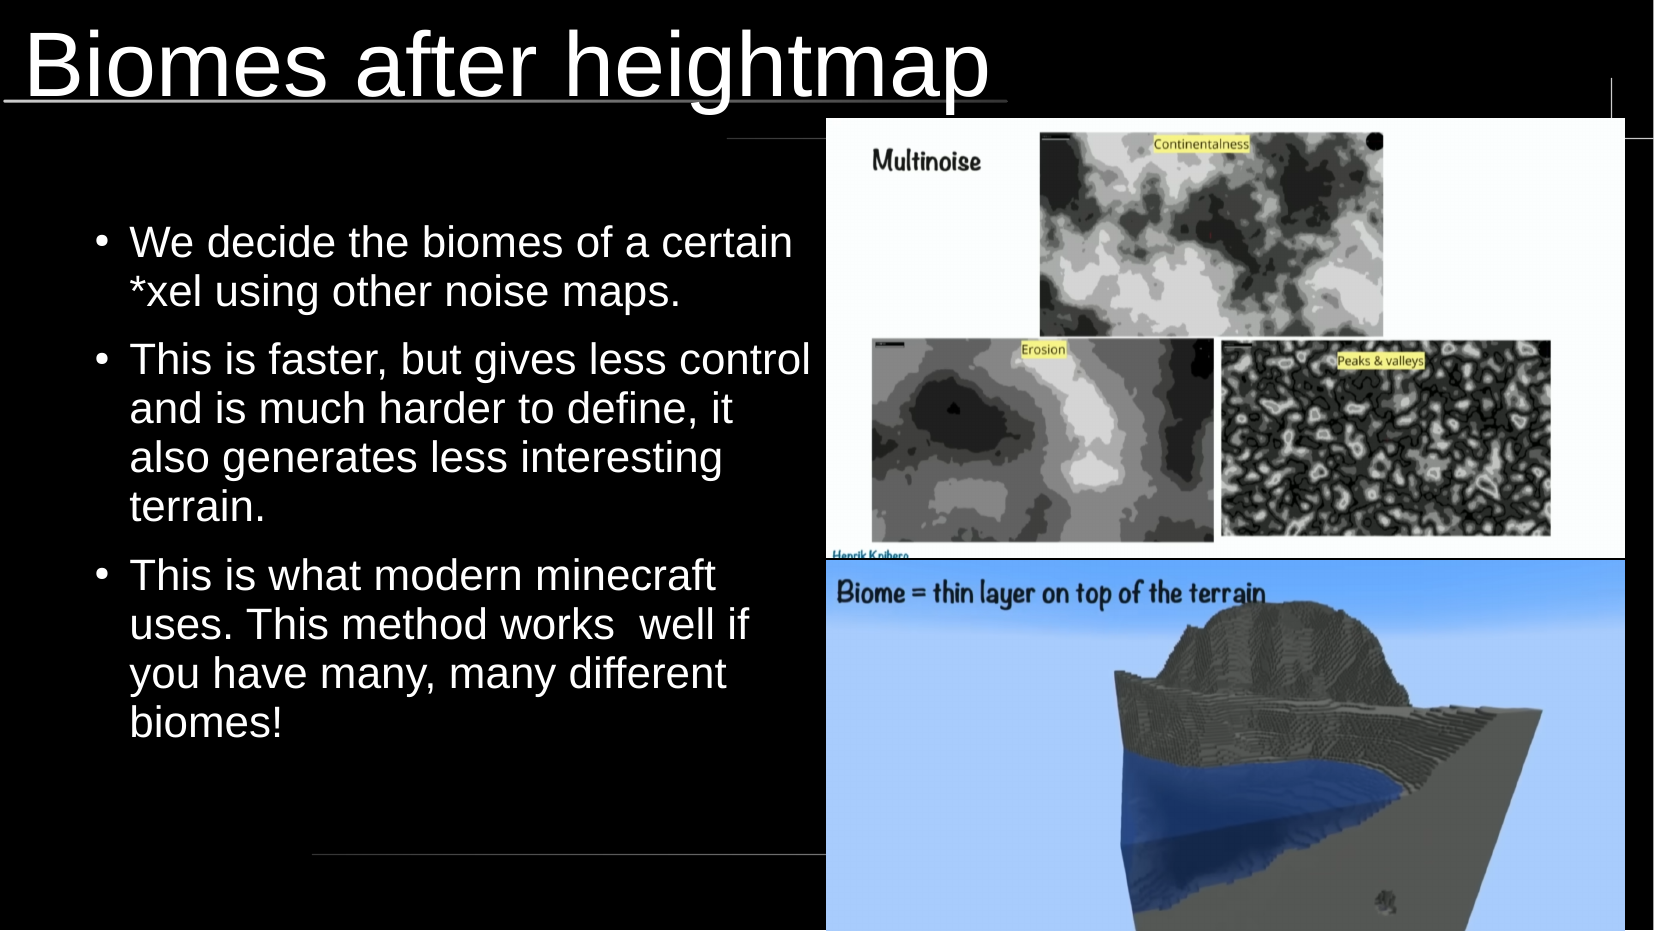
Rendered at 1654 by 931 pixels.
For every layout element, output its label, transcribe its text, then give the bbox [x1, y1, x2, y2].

picture [826, 560, 1625, 931]
picture [826, 118, 1625, 559]
list We decide the biomes of a certain *xel using other noise maps. This is faster, but gives less control and is much harder to define, it also generates less interesting terrain. This is what modern minecraft uses. This method works well if you have many, many different biomes! [82, 217, 827, 758]
title Biomes after heightmap [23, 11, 1589, 119]
